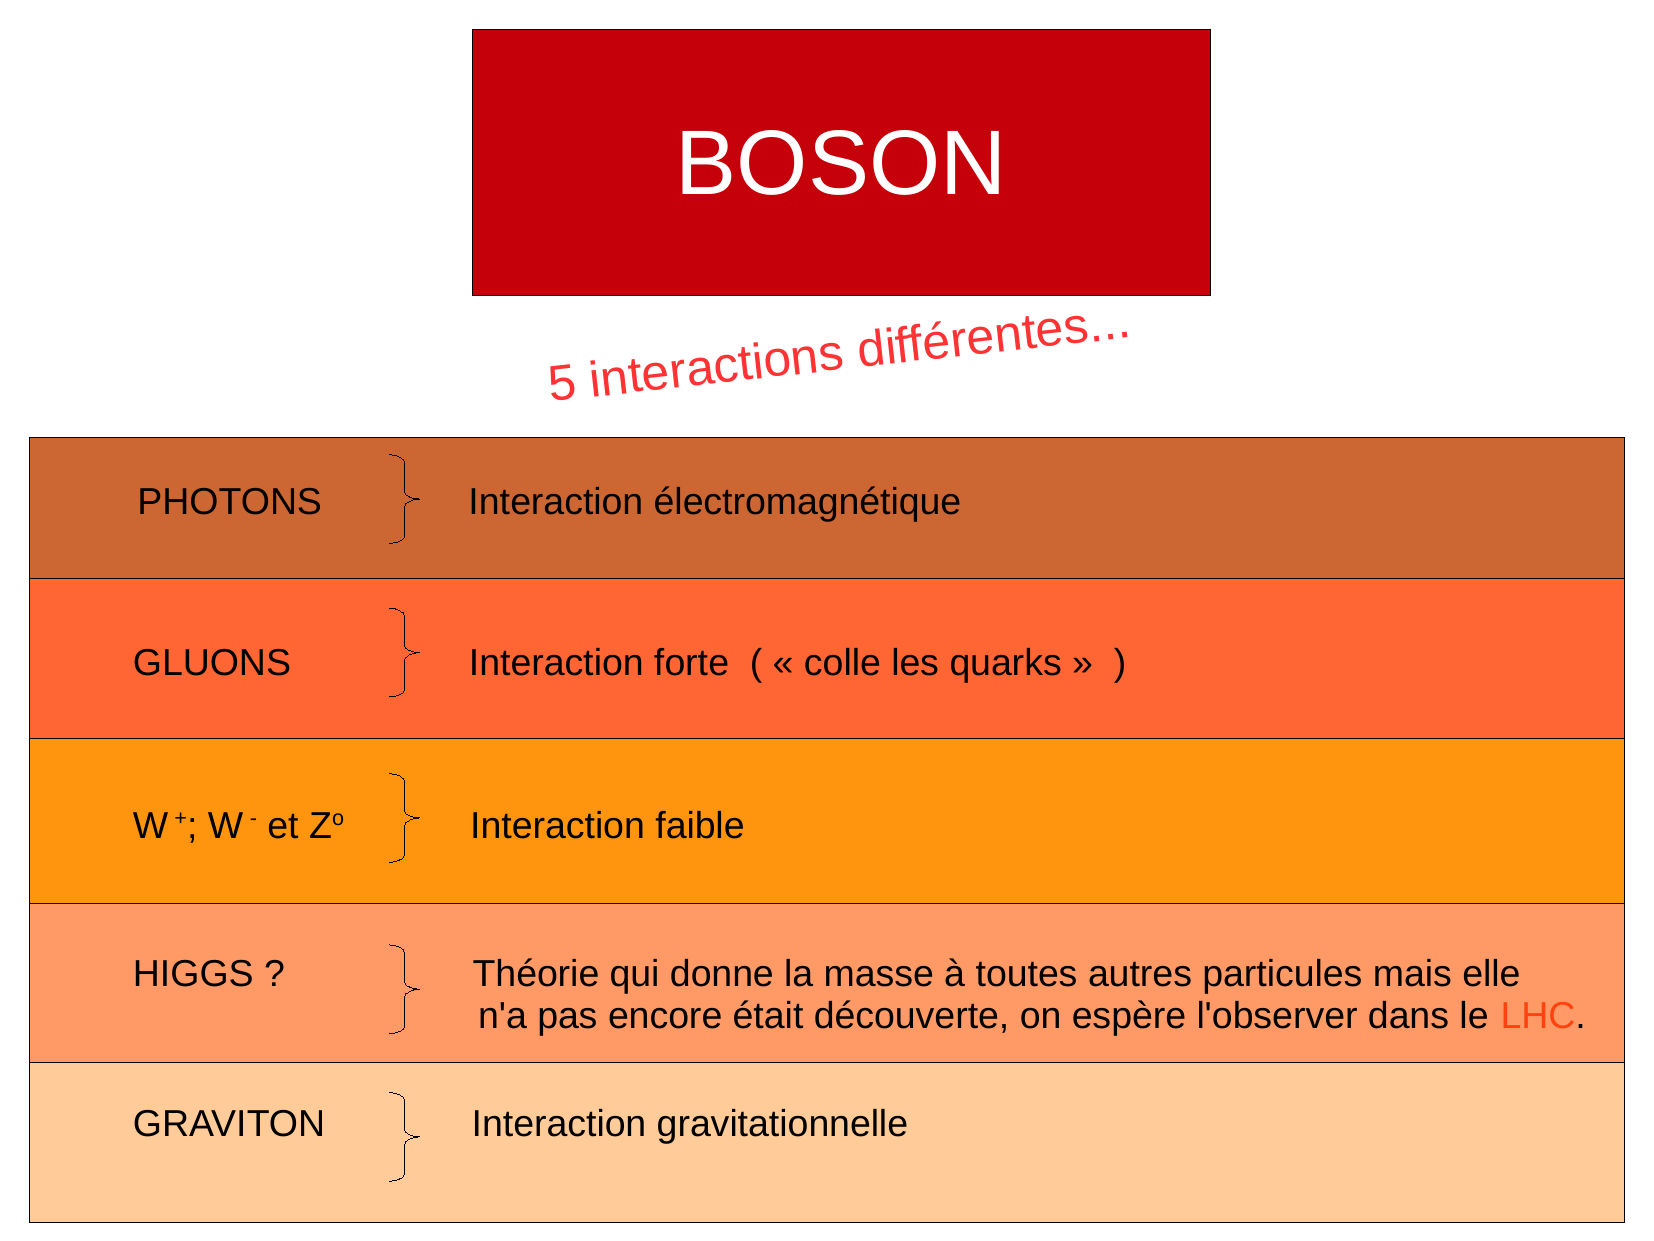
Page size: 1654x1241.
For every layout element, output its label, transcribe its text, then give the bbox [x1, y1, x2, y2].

text_box BOSON [472, 29, 1211, 296]
text_box [29, 437, 1625, 1223]
text_box HIGGS ? Théorie qui donne la masse à toutes autres particules mais elle n'a pas encore était découverte, on espère l'observer dans le LHC. [118, 944, 1654, 1044]
text_box GLUONS Interaction forte ( « colle les quarks » ) [118, 634, 1270, 691]
text_box 5 interactions différentes... [529, 275, 1213, 422]
text_box GRAVITON Interaction gravitationnelle [118, 1094, 1123, 1152]
text_box W +; W - et Zo Interaction faible [118, 797, 1123, 856]
text_box PHOTONS Interaction électromagnétique [112, 473, 1471, 531]
